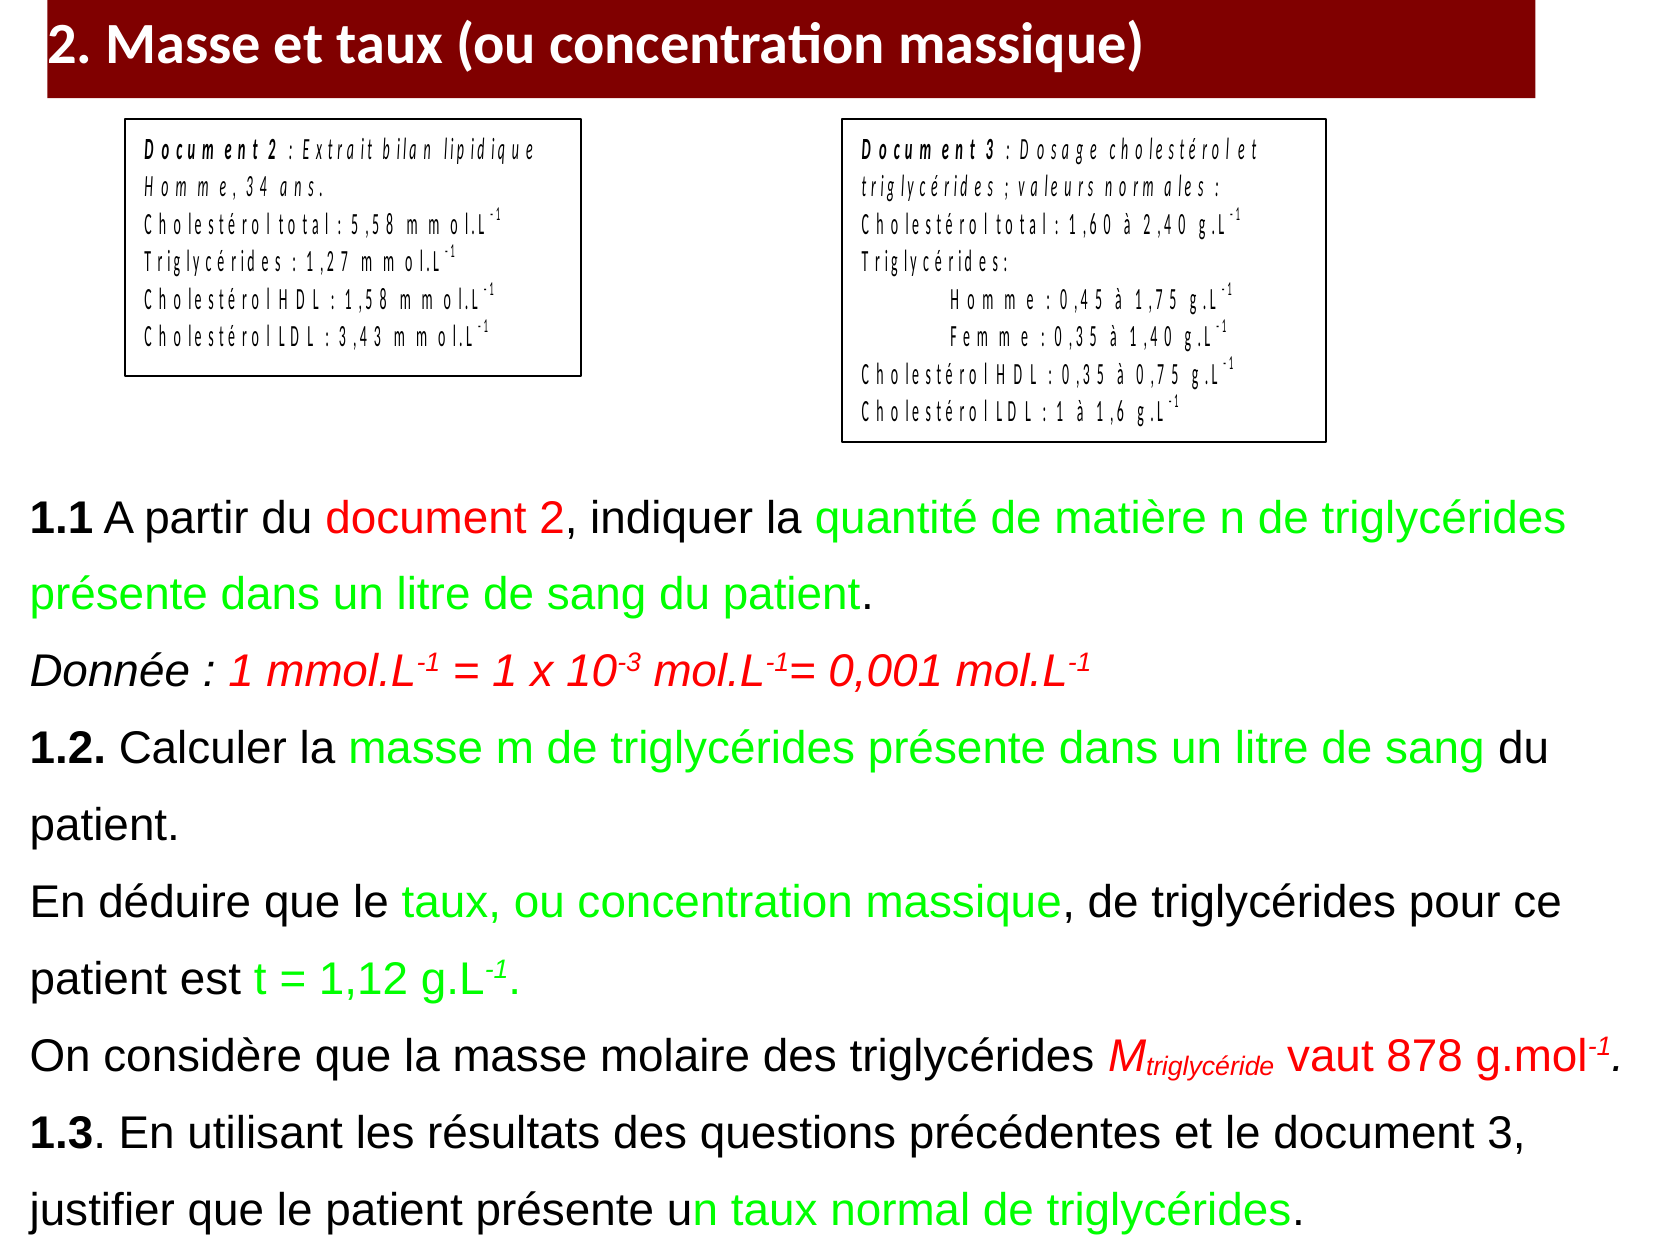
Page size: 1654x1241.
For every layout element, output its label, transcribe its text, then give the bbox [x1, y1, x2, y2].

picture [124, 118, 1329, 443]
title 2. Masse et taux (ou concentration massique) [47, 0, 1536, 99]
list 1.1 A partir du document 2, indiquer la quantité de matière n de triglycérides présente dans un litre de sang du patient. Donnée : 1 mmol.L-1 = 1 x 10-3 mol.L-1= 0,001 mol.L-1 1.2. Calculer la masse m de triglycérides présente dans un litre de sang du patient. En déduire que le taux, ou concentration massique, de triglycérides pour ce patient est t = 1,12 g.L-1. On considère que la masse molaire des triglycérides Mtriglycéride vaut 878 g.mol-1. 1.3. En utilisant les résultats des questions précédentes et le document 3, justifier que le patient présente un taux normal de triglycérides. [29, 466, 1654, 1241]
